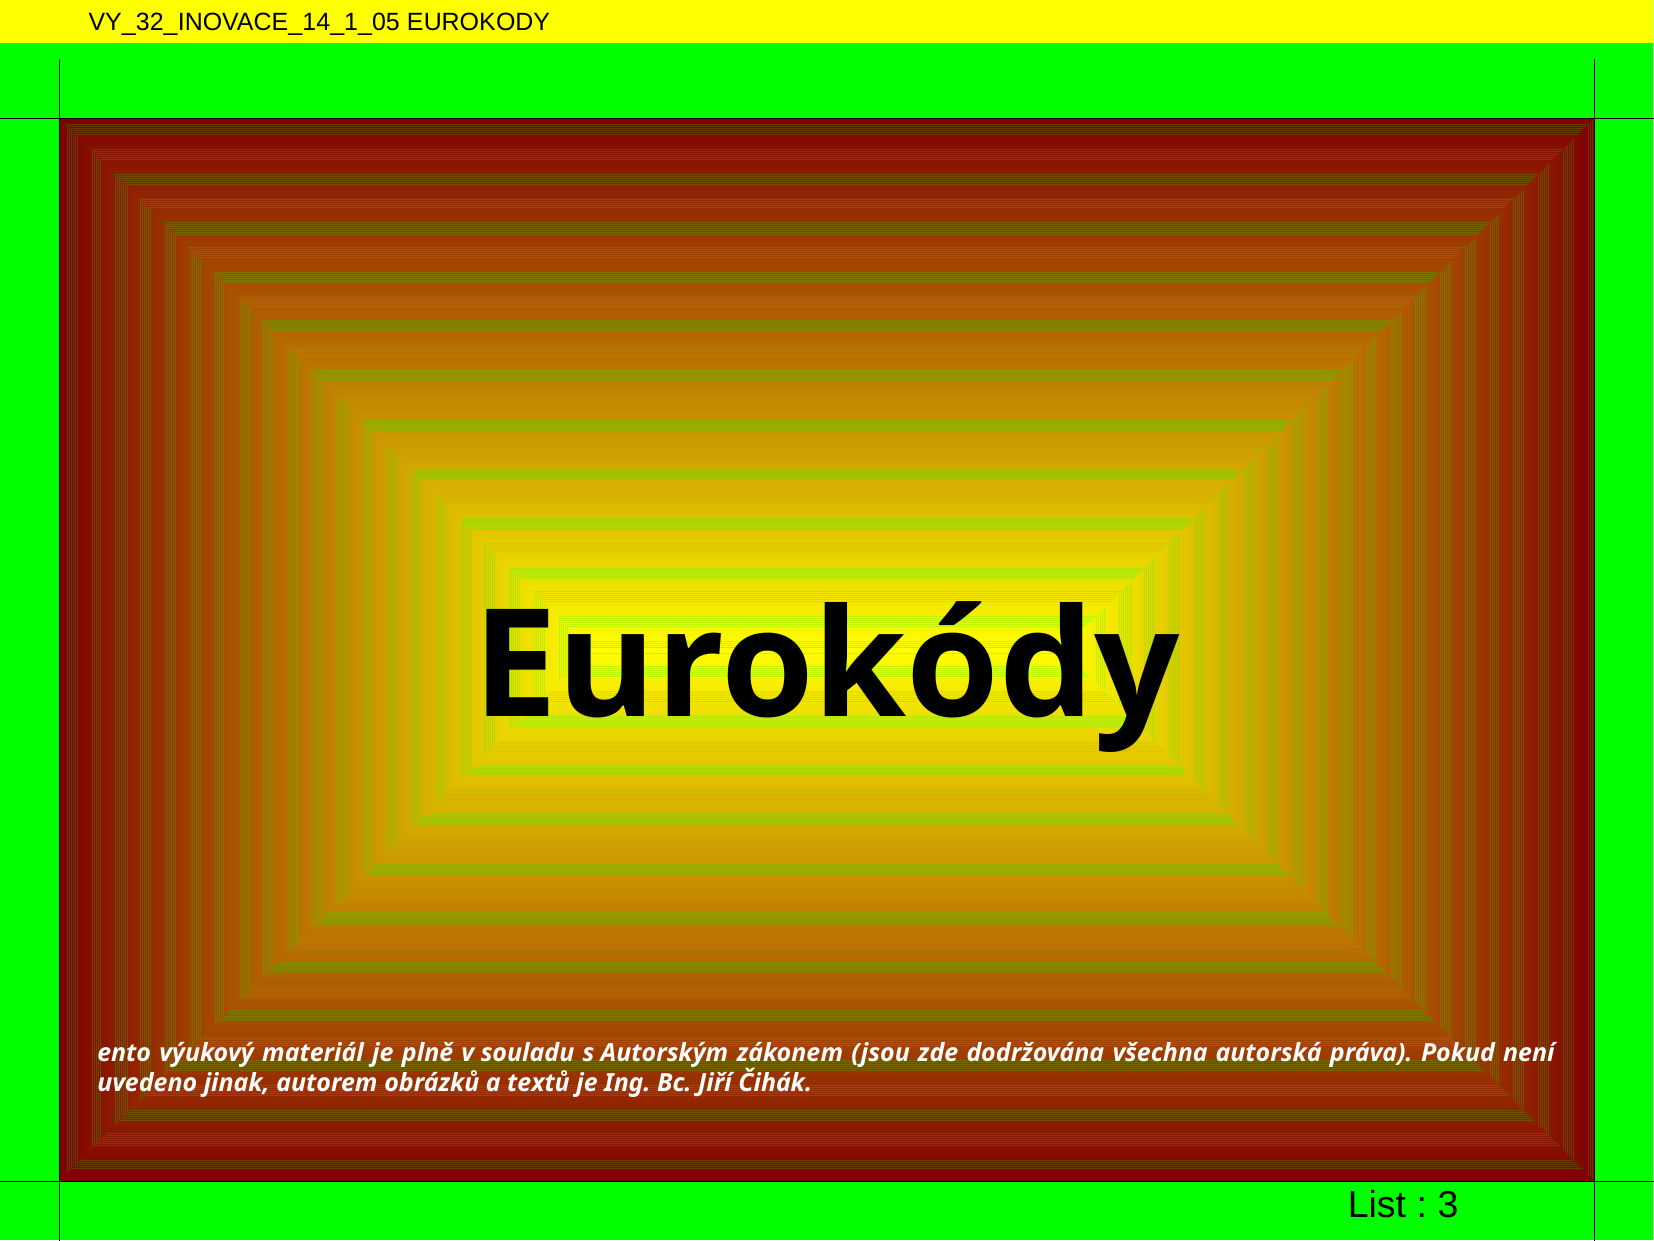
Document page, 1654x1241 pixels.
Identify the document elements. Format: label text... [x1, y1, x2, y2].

text_box Eurokódy [60, 119, 1594, 1181]
text_box VY_32_INOVACE_14_1_05 EUROKODY [0, 0, 1654, 43]
text_box ento výukový materiál je plně v souladu s Autorským zákonem (jsou zde dodržována všechna autorská práva). Pokud není uvedeno jinak, autorem obrázků a textů je Ing. Bc. Jiří Čihák. [82, 1028, 1572, 1105]
text_box List : <číslo> [1357, 1176, 1599, 1241]
